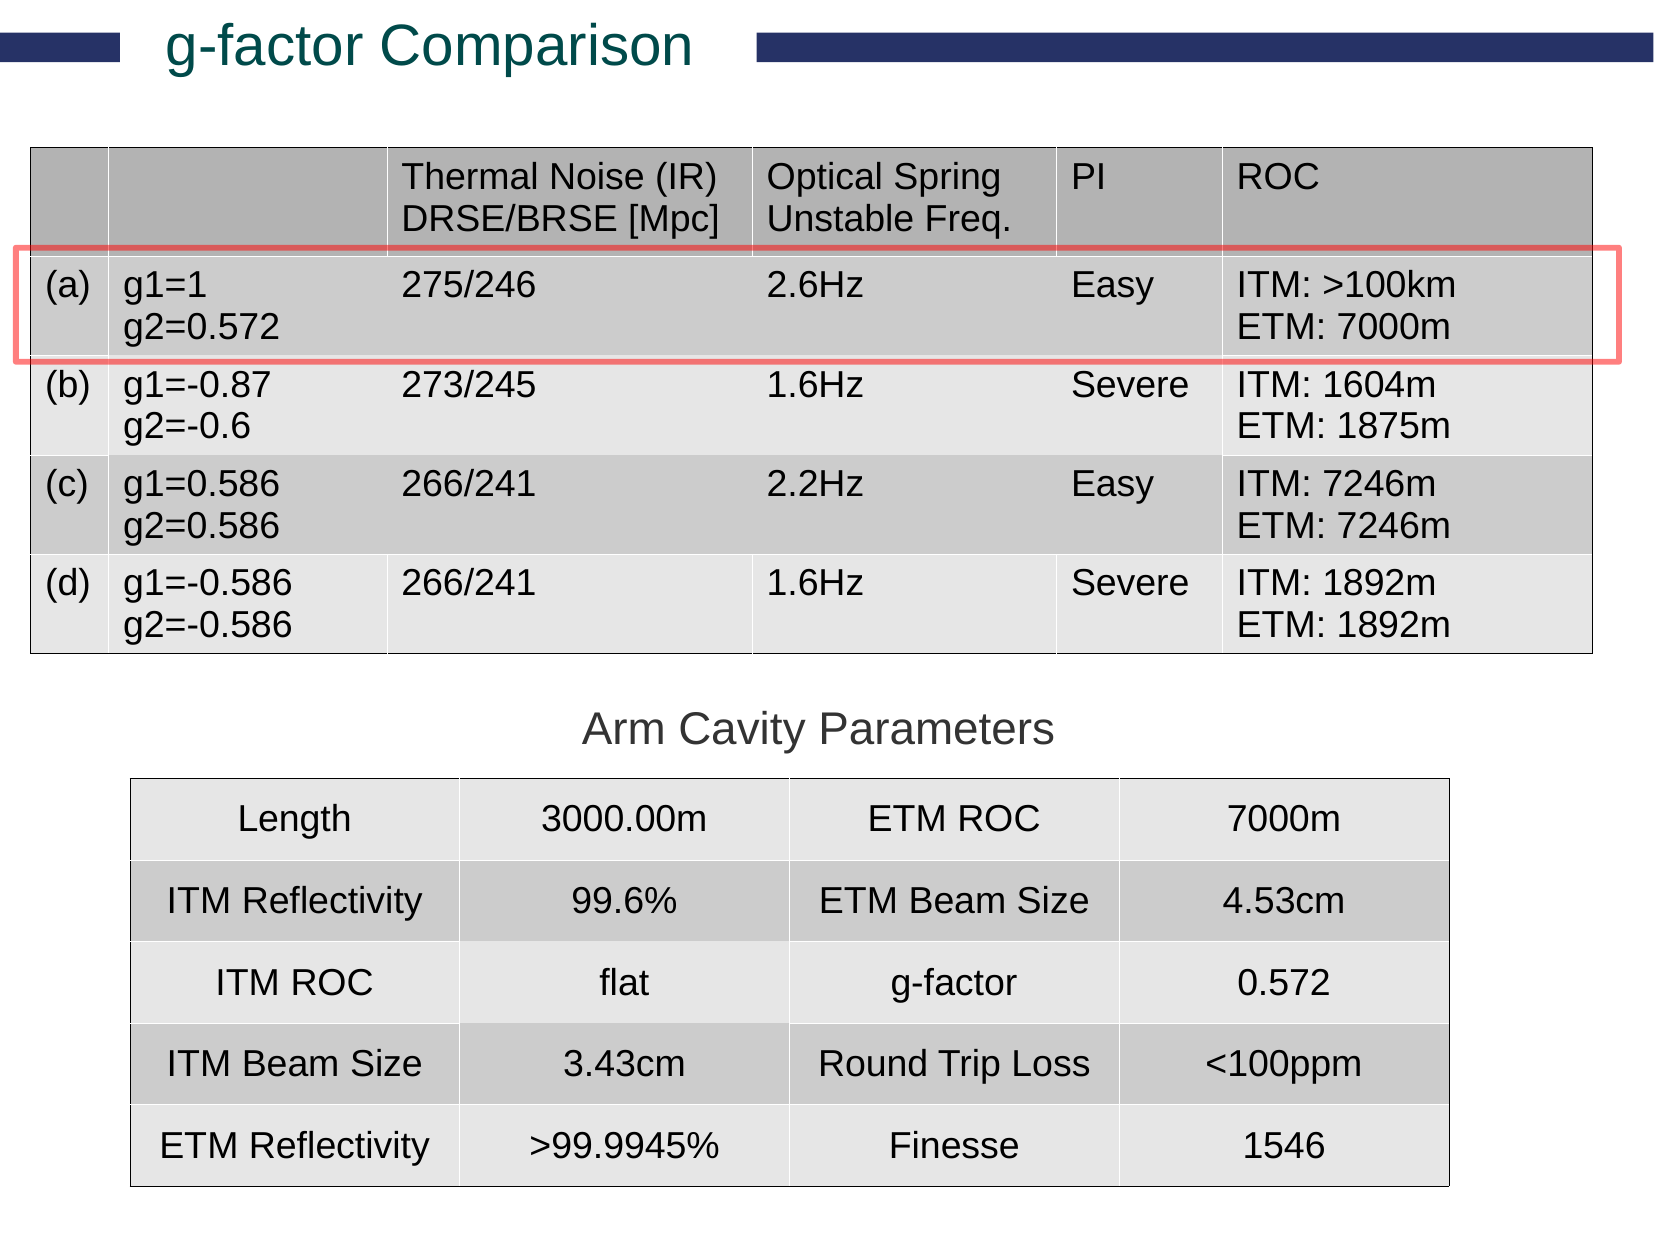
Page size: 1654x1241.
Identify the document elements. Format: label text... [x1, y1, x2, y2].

table_cell 1.6Hz [752, 365, 1056, 455]
table_cell flat [460, 941, 789, 1023]
text_box Arm Cavity Parameters [567, 695, 1071, 762]
table_cell ITM Beam Size [131, 1024, 459, 1104]
table_header ROC [1223, 251, 1592, 256]
table_cell <100ppm [1120, 1024, 1449, 1104]
table_cell g1=0.586 g2=0.586 [109, 455, 387, 554]
table_cell g-factor [790, 942, 1119, 1023]
table_cell 1.6Hz [753, 555, 1056, 653]
table_header Thermal Noise (IR) DRSE/BRSE [Mpc] [388, 148, 752, 244]
table_header Optical Spring Unstable Freq. [753, 251, 1056, 256]
table_cell ITM ROC [131, 942, 459, 1023]
table_cell >99.9945% [460, 1105, 789, 1186]
table_cell 1546 [1120, 1105, 1449, 1186]
table_header PI [1057, 251, 1222, 256]
table_header PI [1057, 148, 1222, 244]
table_header Optical Spring Unstable Freq. [753, 148, 1056, 244]
table_cell (b) [31, 365, 108, 455]
table_cell ITM: 1604m ETM: 1875m [1223, 365, 1592, 455]
table_cell (c) [31, 456, 108, 554]
table_cell 0.572 [1120, 942, 1449, 1023]
table_header [109, 148, 387, 244]
table_cell ETM Beam Size [790, 861, 1119, 941]
table_cell 2.2Hz [752, 455, 1056, 554]
table_cell Finesse [790, 1105, 1119, 1186]
title g-factor Comparison [120, 12, 757, 78]
table_cell 266/241 [387, 455, 752, 554]
title Folding Design [1056, 358, 1222, 365]
table_cell 275/246 [387, 257, 752, 355]
table_cell ITM: 7246m ETM: 7246m [1223, 456, 1592, 554]
table_cell g1=-0.87 g2=-0.6 [109, 365, 387, 455]
table_cell g1=-0.586 g2=-0.586 [109, 555, 387, 653]
table_cell 3.43cm [460, 1023, 789, 1104]
table_header [31, 148, 108, 244]
table_header ETM ROC [790, 779, 1119, 860]
table_cell 4.53cm [1120, 861, 1449, 941]
table_cell g1=1 g2=0.572 [109, 257, 387, 355]
table_cell ITM: 1892m ETM: 1892m [1223, 555, 1592, 653]
table_cell (a) [31, 257, 108, 355]
table_header Length [131, 779, 459, 860]
table_header [31, 251, 108, 256]
table_header [109, 251, 387, 256]
table_header ROC [1223, 148, 1592, 244]
table_cell 266/241 [388, 555, 752, 653]
table_cell 99.6% [460, 861, 789, 941]
table_cell Easy [1056, 455, 1222, 554]
table_cell Easy [1056, 257, 1222, 355]
table_cell Round Trip Loss [790, 1024, 1119, 1104]
table_header 7000m [1120, 779, 1449, 860]
table_cell Severe [1056, 365, 1222, 455]
table_cell 2.6Hz [752, 257, 1056, 355]
table_cell ITM: >100km ETM: 7000m [1223, 257, 1592, 355]
table_cell ETM Reflectivity [131, 1105, 459, 1186]
table_cell ITM Reflectivity [131, 861, 459, 941]
table_cell Severe [1057, 555, 1222, 653]
table_cell 273/245 [387, 365, 752, 455]
table_header 3000.00m [460, 779, 789, 860]
table_cell (d) [31, 555, 108, 653]
table_header Thermal Noise (IR) DRSE/BRSE [Mpc] [388, 251, 752, 256]
title Folding Design [1223, 358, 1592, 365]
